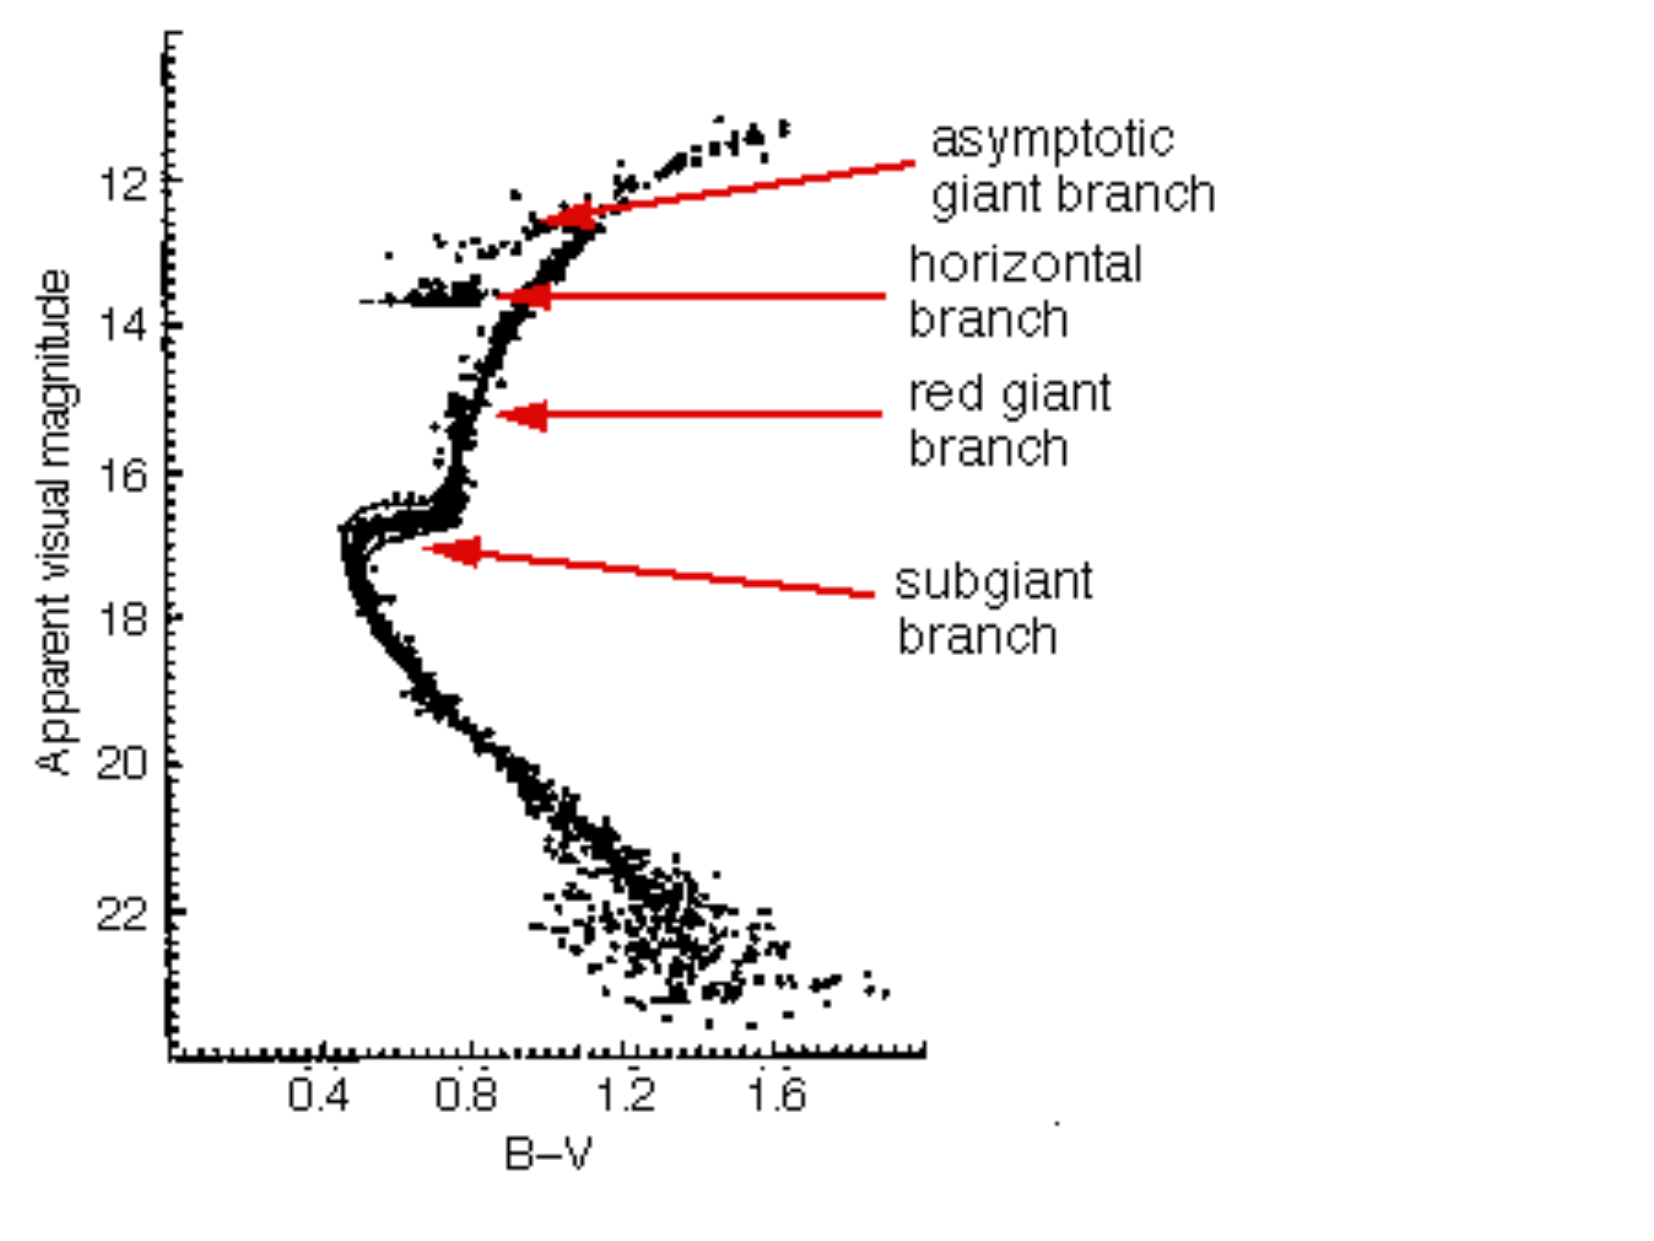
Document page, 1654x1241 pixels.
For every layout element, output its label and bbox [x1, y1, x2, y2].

picture [0, 0, 1226, 1231]
